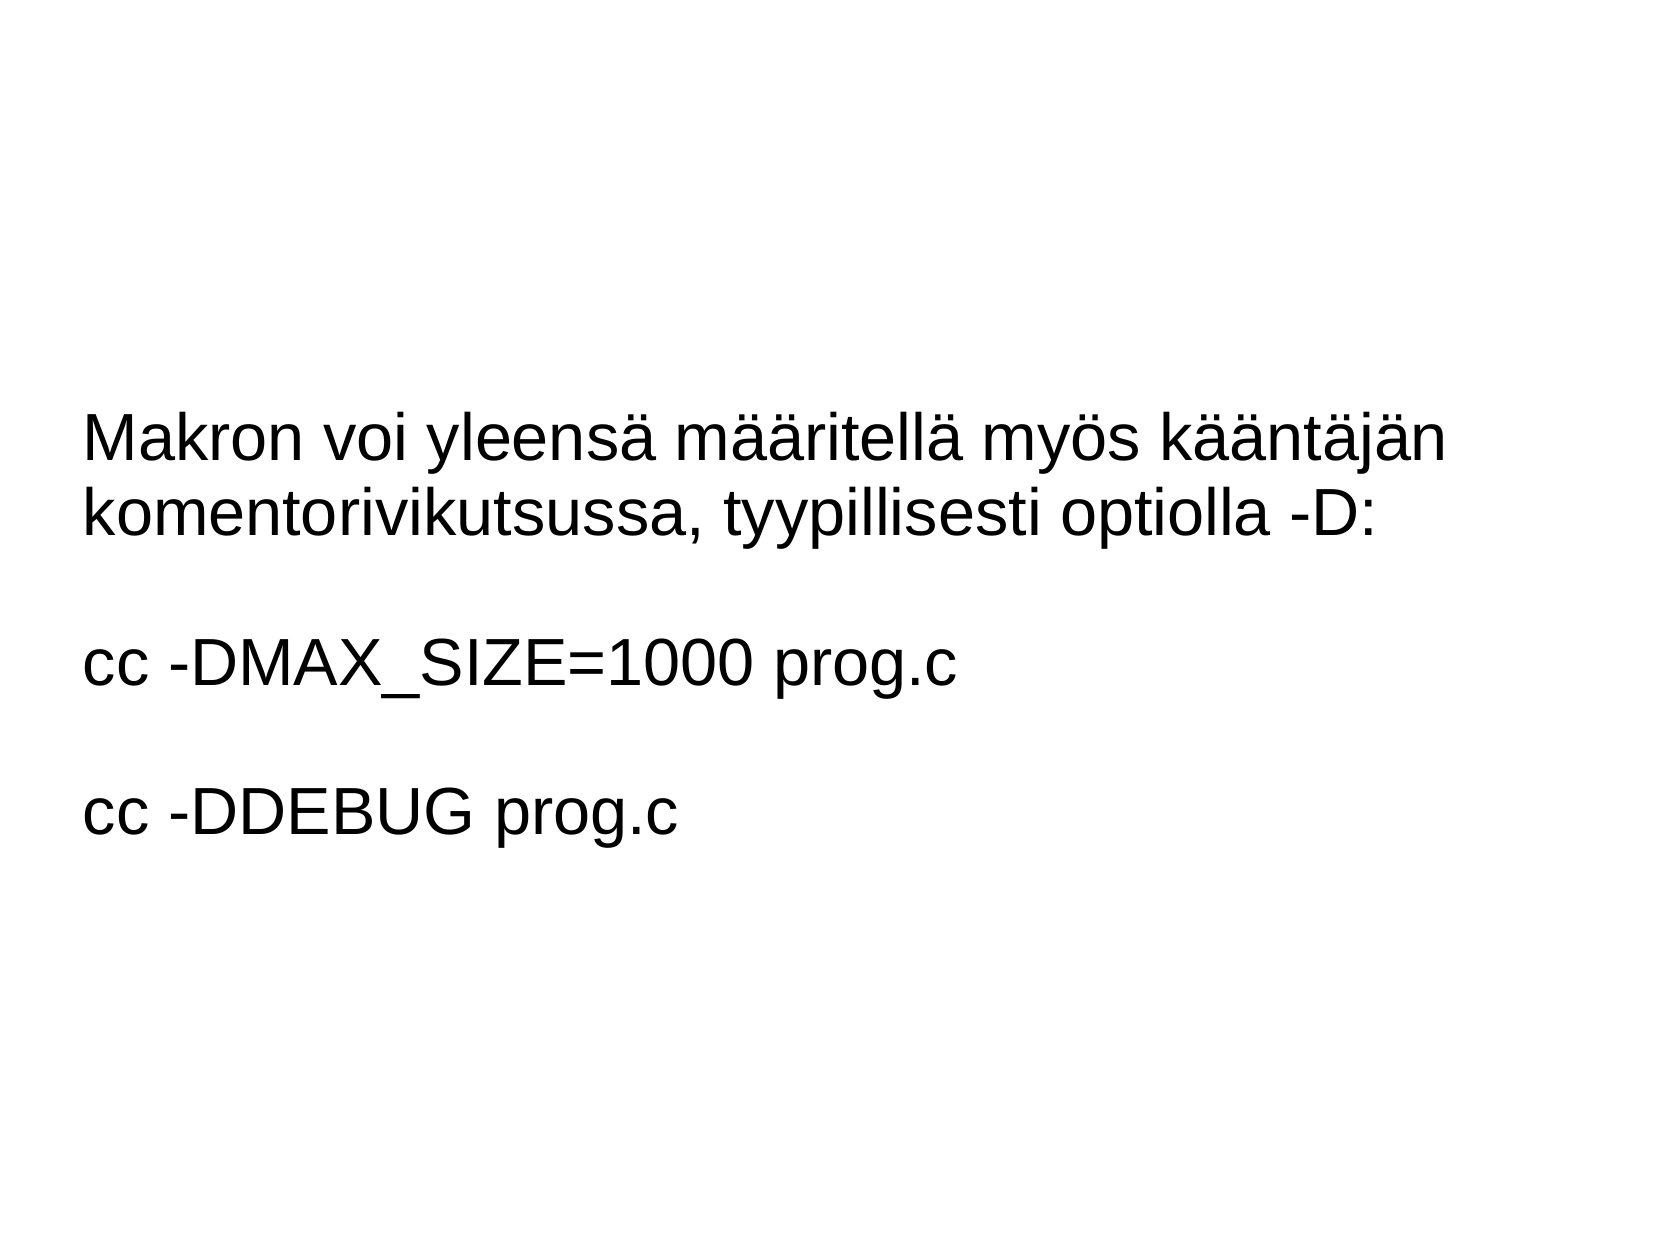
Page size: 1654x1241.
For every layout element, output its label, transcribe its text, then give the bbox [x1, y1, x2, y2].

text_box Makron voi yleensä määritellä myös kääntäjän komentorivikutsussa, tyypillisesti optiolla -D: cc -DMAX_SIZE=1000 prog.c cc -DDEBUG prog.c [82, 297, 1571, 1102]
